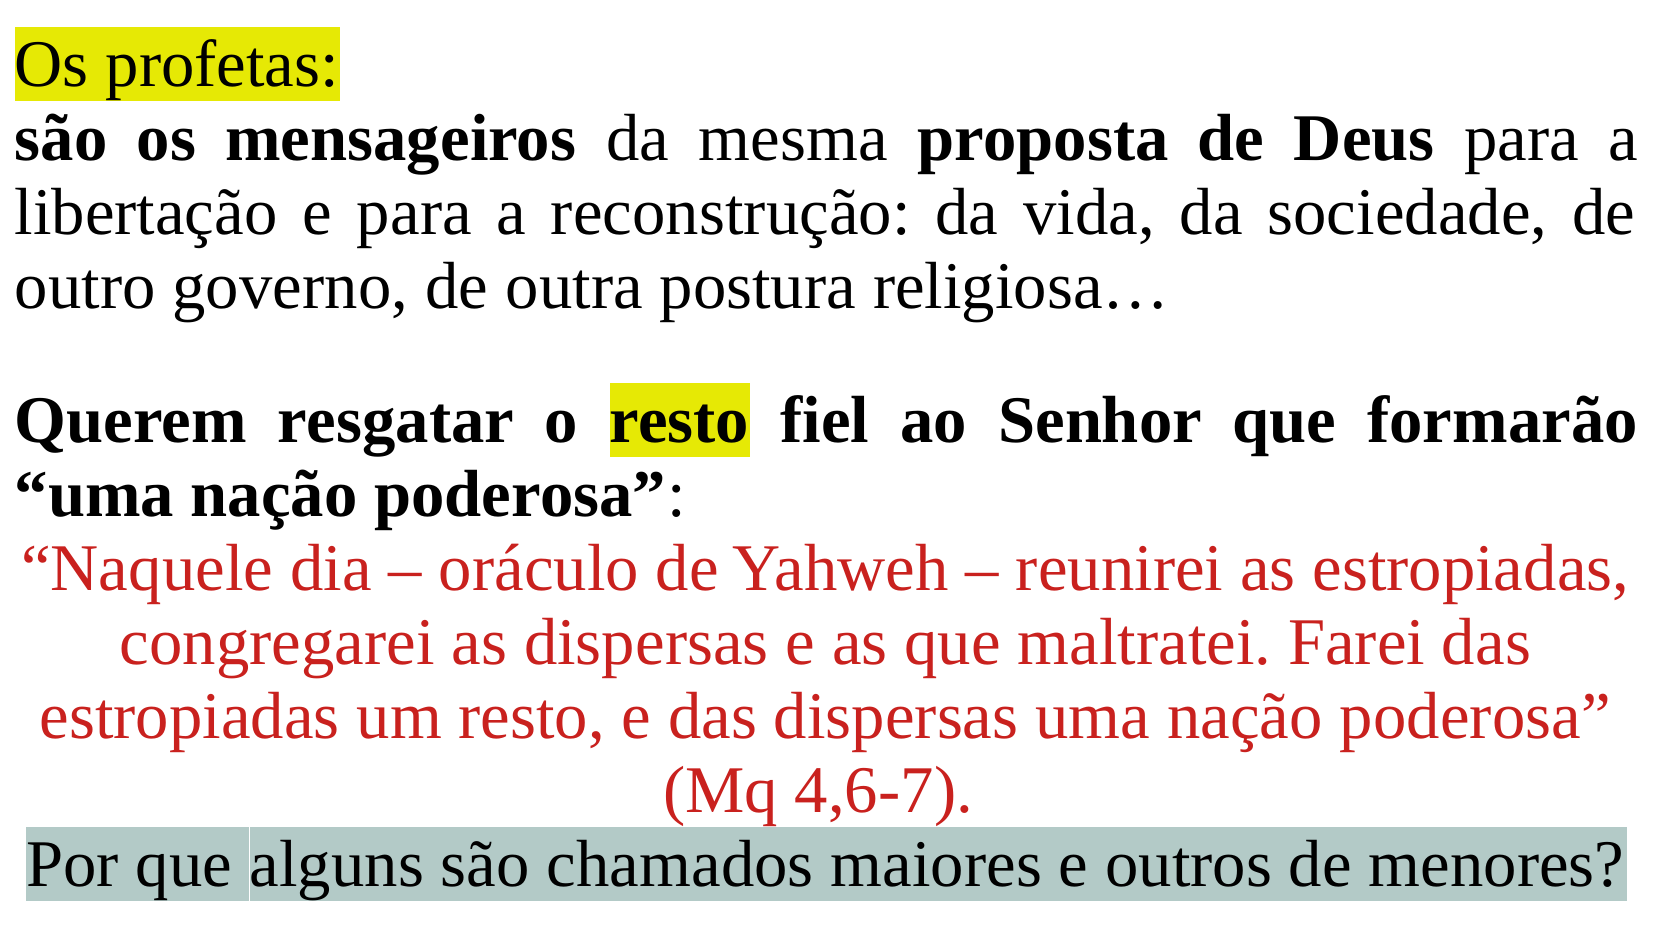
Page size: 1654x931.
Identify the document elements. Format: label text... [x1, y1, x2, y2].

text_box Os profetas: são os mensageiros da mesma proposta de Deus para a libertação e para a reconstrução: da vida, da sociedade, de outro governo, de outra postura religiosa… Querem resgatar o resto fiel ao Senhor que formarão “uma nação poderosa”: “Naquele dia – oráculo de Yahweh – reunirei as estropiadas, congregarei as dispersas e as que maltratei. Farei das estropiadas um resto, e das dispersas uma nação poderosa” (Mq 4,6-7). Por que alguns são chamados maiores e outros de menores? [0, 19, 1654, 910]
